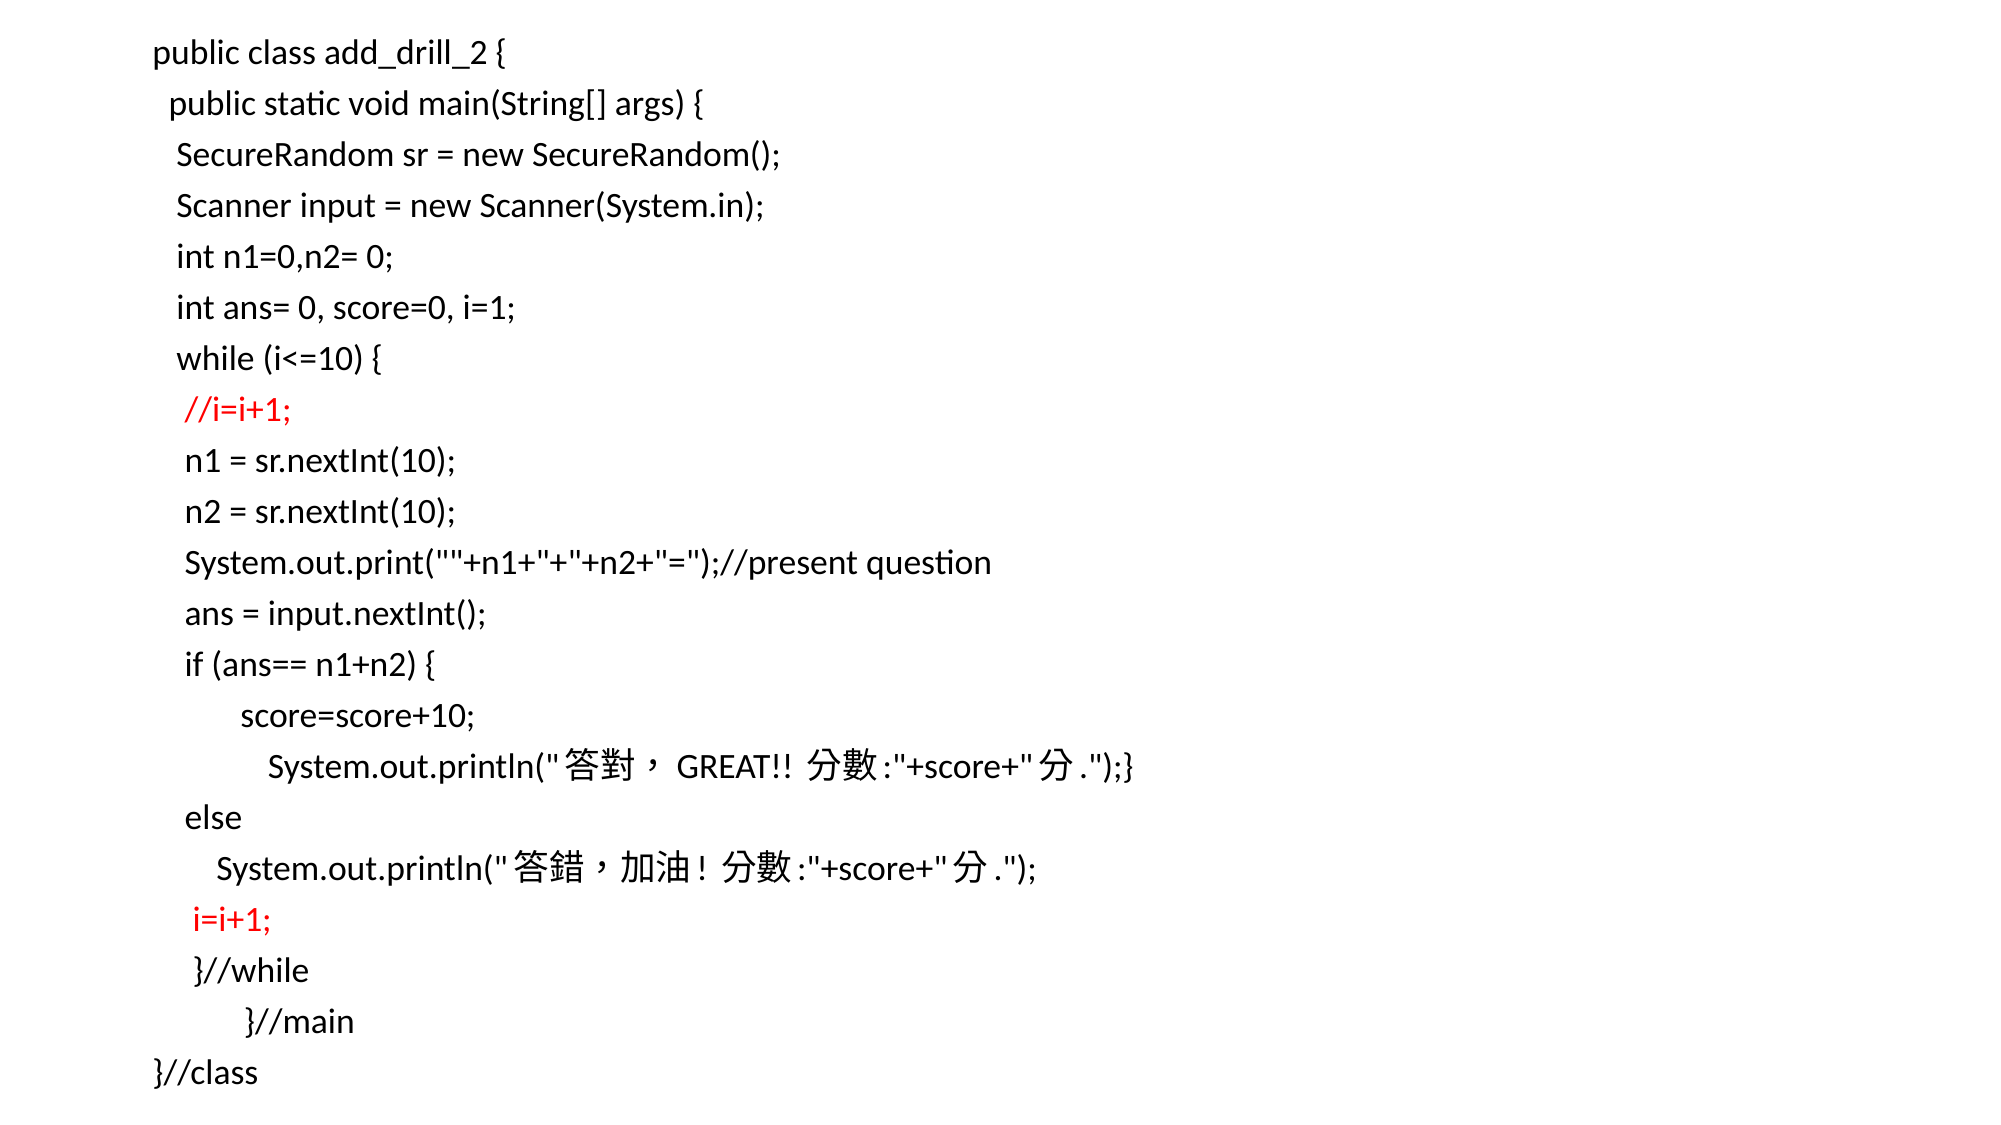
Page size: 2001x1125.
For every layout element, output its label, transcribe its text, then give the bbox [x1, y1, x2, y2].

list public class add_drill_2 { public static void main(String[] args) { SecureRandom sr = new SecureRandom(); Scanner input = new Scanner(System.in); int n1=0,n2= 0; int ans= 0, score=0, i=1; while (i<=10) { //i=i+1; n1 = sr.nextInt(10); n2 = sr.nextInt(10); System.out.print(""+n1+"+"+n2+"=");//present question ans = input.nextInt(); if (ans== n1+n2) { score=score+10; System.out.println("答對，GREAT!! 分數:"+score+"分.");} else System.out.println("答錯，加油! 分數:"+score+"分."); i=i+1; }//while }//main }//class [137, 26, 1536, 1105]
